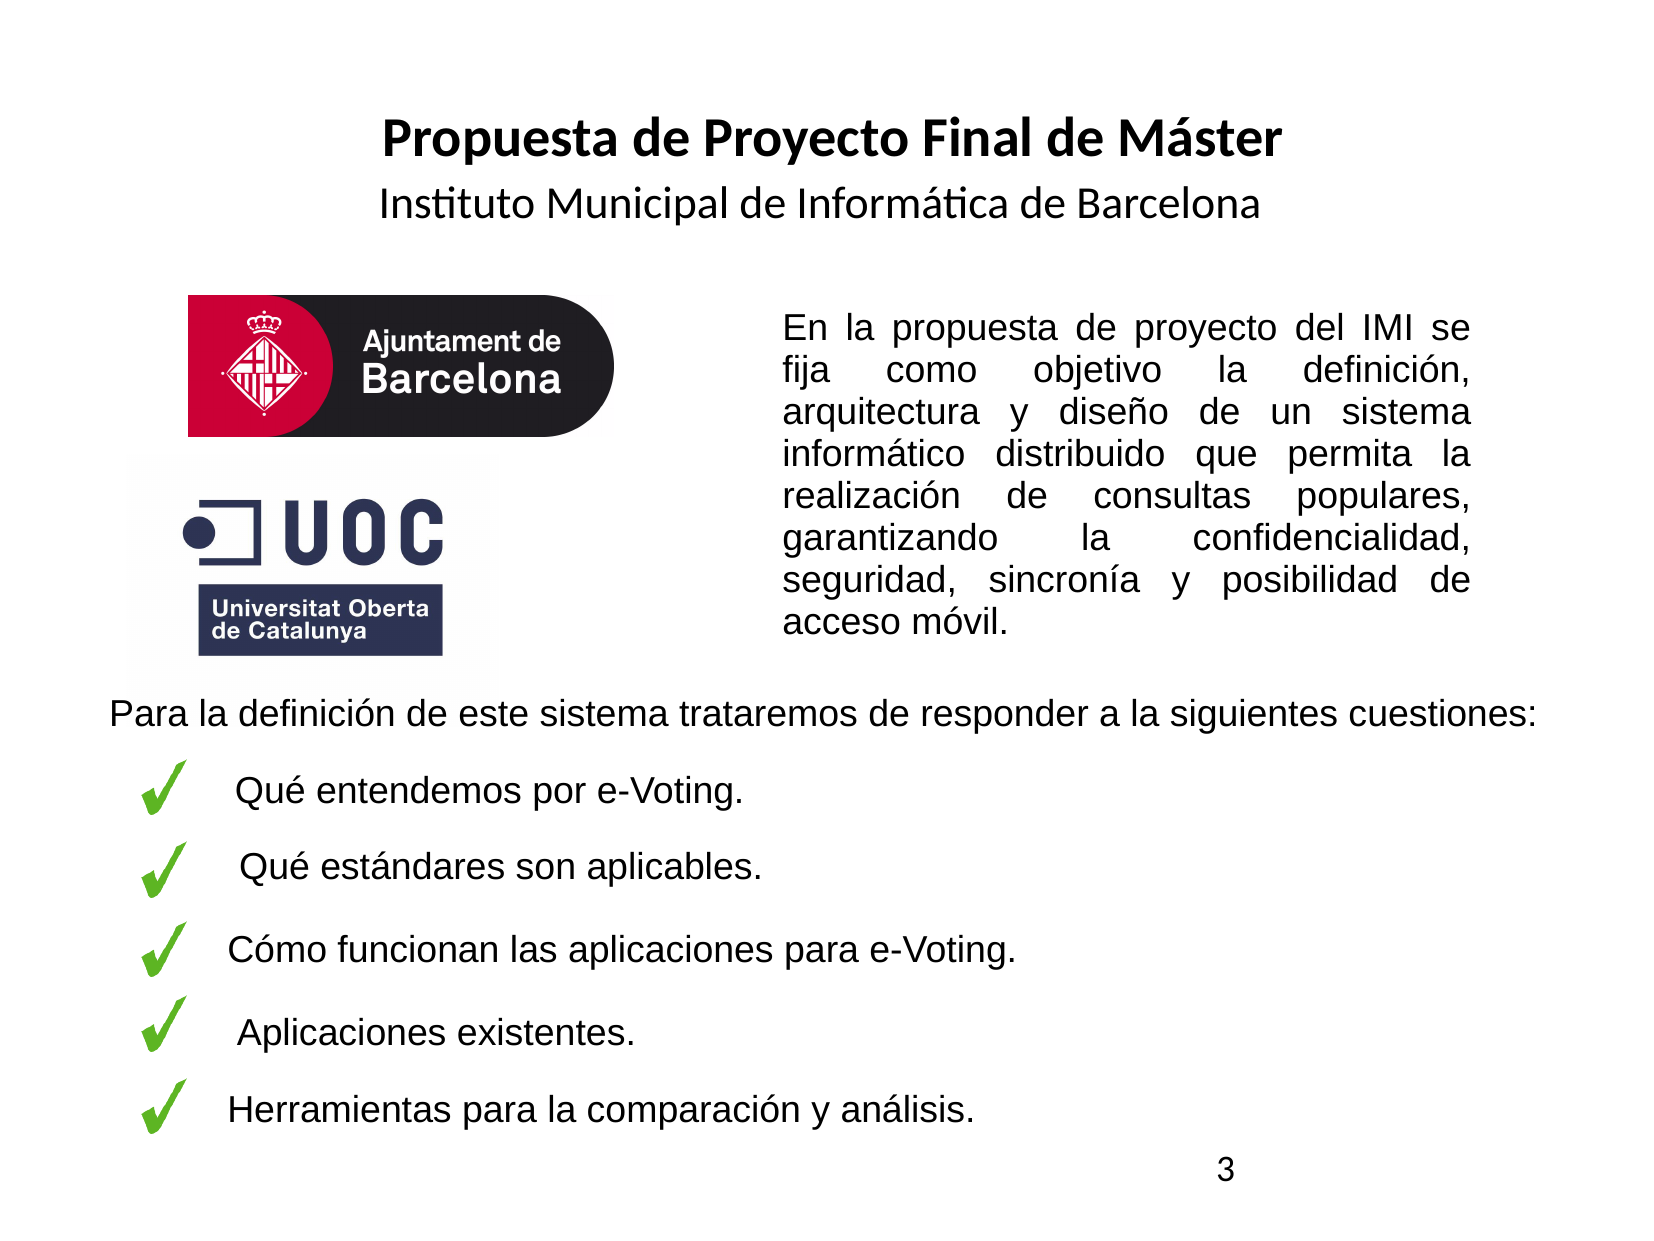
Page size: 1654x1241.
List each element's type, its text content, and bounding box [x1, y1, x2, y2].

picture [126, 454, 499, 685]
text_box Aplicaciones existentes. [222, 1003, 1654, 1067]
title Propuesta de Proyecto Final de Máster Instituto Municipal de Informática de Barcelona [82, 49, 1571, 257]
text_box En la propuesta de proyecto del IMI se fija como objetivo la definición, arquitectura y diseño de un sistema informático distribuido que permita la realización de consultas populares, garantizando la confidencialidad, seguridad, sincronía y posibilidad de acceso móvil. [767, 298, 1486, 651]
text_box Qué estándares son aplicables. [224, 838, 784, 902]
text_box Herramientas para la comparación y análisis. [212, 1039, 1004, 1162]
picture [141, 1078, 187, 1134]
picture [141, 995, 187, 1052]
picture [188, 295, 614, 438]
text_box Qué entendemos por e-Voting. [220, 762, 792, 819]
picture [141, 841, 187, 898]
text_box Cómo funcionan las aplicaciones para e-Voting. [212, 921, 1036, 993]
text_box Para la definición de este sistema trataremos de responder a la siguientes cuestiones: [94, 685, 1560, 756]
text_box <número> [1201, 1136, 1588, 1203]
picture [141, 921, 187, 977]
picture [141, 759, 187, 815]
